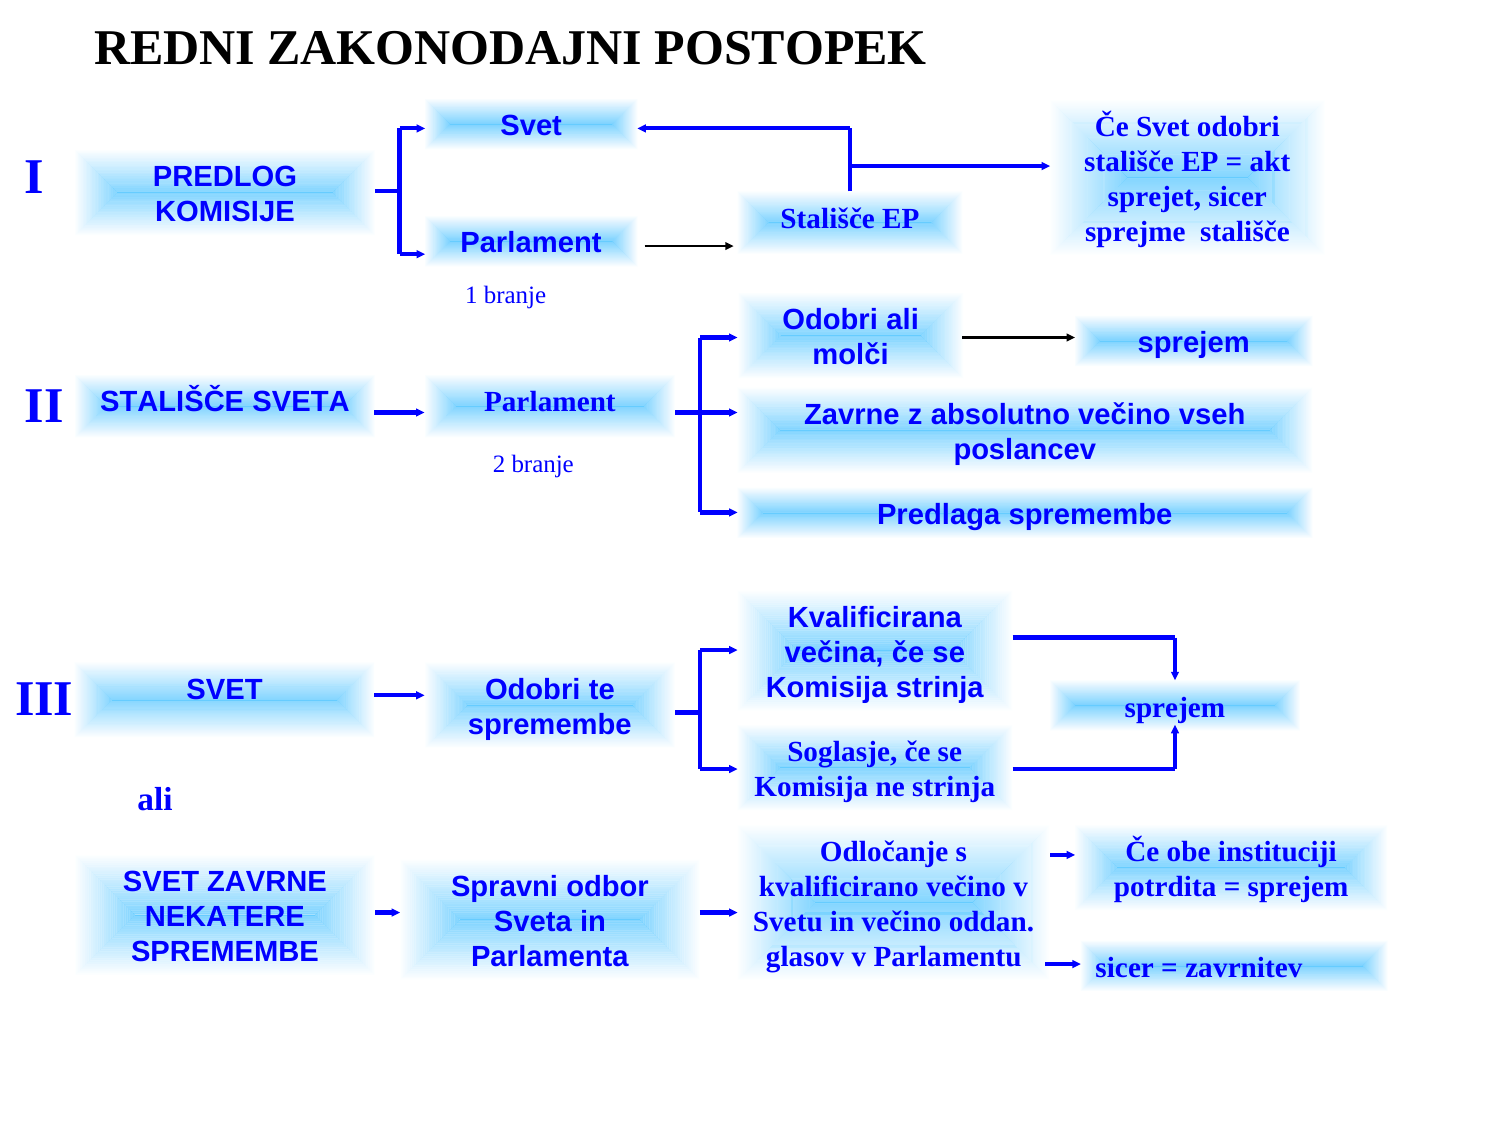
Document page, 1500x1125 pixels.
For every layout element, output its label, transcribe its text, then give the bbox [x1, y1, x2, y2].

text_box II [10, 364, 79, 441]
text_box REDNI ZAKONODAJNI POSTOPEK [79, 6, 942, 83]
text_box I [10, 135, 60, 212]
table_header sprejem [1050, 680, 1300, 731]
text_box 1 branje [450, 270, 562, 317]
table_header sicer = zavrnitev [1081, 941, 1388, 991]
text_box 2 branje [478, 439, 589, 486]
table_header STALIŠČE SVETA [79, 375, 375, 437]
table_header Parlament [425, 375, 675, 437]
table_header SVET [74, 662, 374, 737]
table_header Če obe instituciji potrdita = sprejem [1075, 825, 1388, 910]
table_header sprejem [1075, 316, 1313, 366]
text_box III [0, 657, 89, 734]
table_header Kvalificirana večina, če se Komisija strinja [737, 591, 1013, 711]
table_header Če Svet odobri stališče EP = akt sprejet, sicer sprejme stališče [1050, 100, 1325, 255]
table_header Stališče EP [737, 191, 962, 254]
table_header Spravni odbor Sveta in Parlamenta [400, 860, 700, 980]
table_header SVET ZAVRNE NEKATERE SPREMEMBE [75, 855, 375, 975]
table_header Zavrne z absolutno večino vseh poslancev [737, 388, 1313, 473]
table_header Parlament [425, 216, 638, 267]
table_header Svet [425, 99, 638, 149]
table_header Odločanje s kvalificirano večino v Svetu in večino oddan. glasov v Parlamentu [737, 825, 1050, 980]
table_header Odobri te spremembe [425, 662, 675, 748]
table_header Predlaga spremembe [737, 488, 1313, 538]
text_box ali [122, 769, 188, 826]
table_header PREDLOG KOMISIJE [75, 150, 375, 235]
table_header Odobri ali molči [738, 293, 963, 378]
table_header Soglasje, če se Komisija ne strinja [737, 725, 1013, 810]
